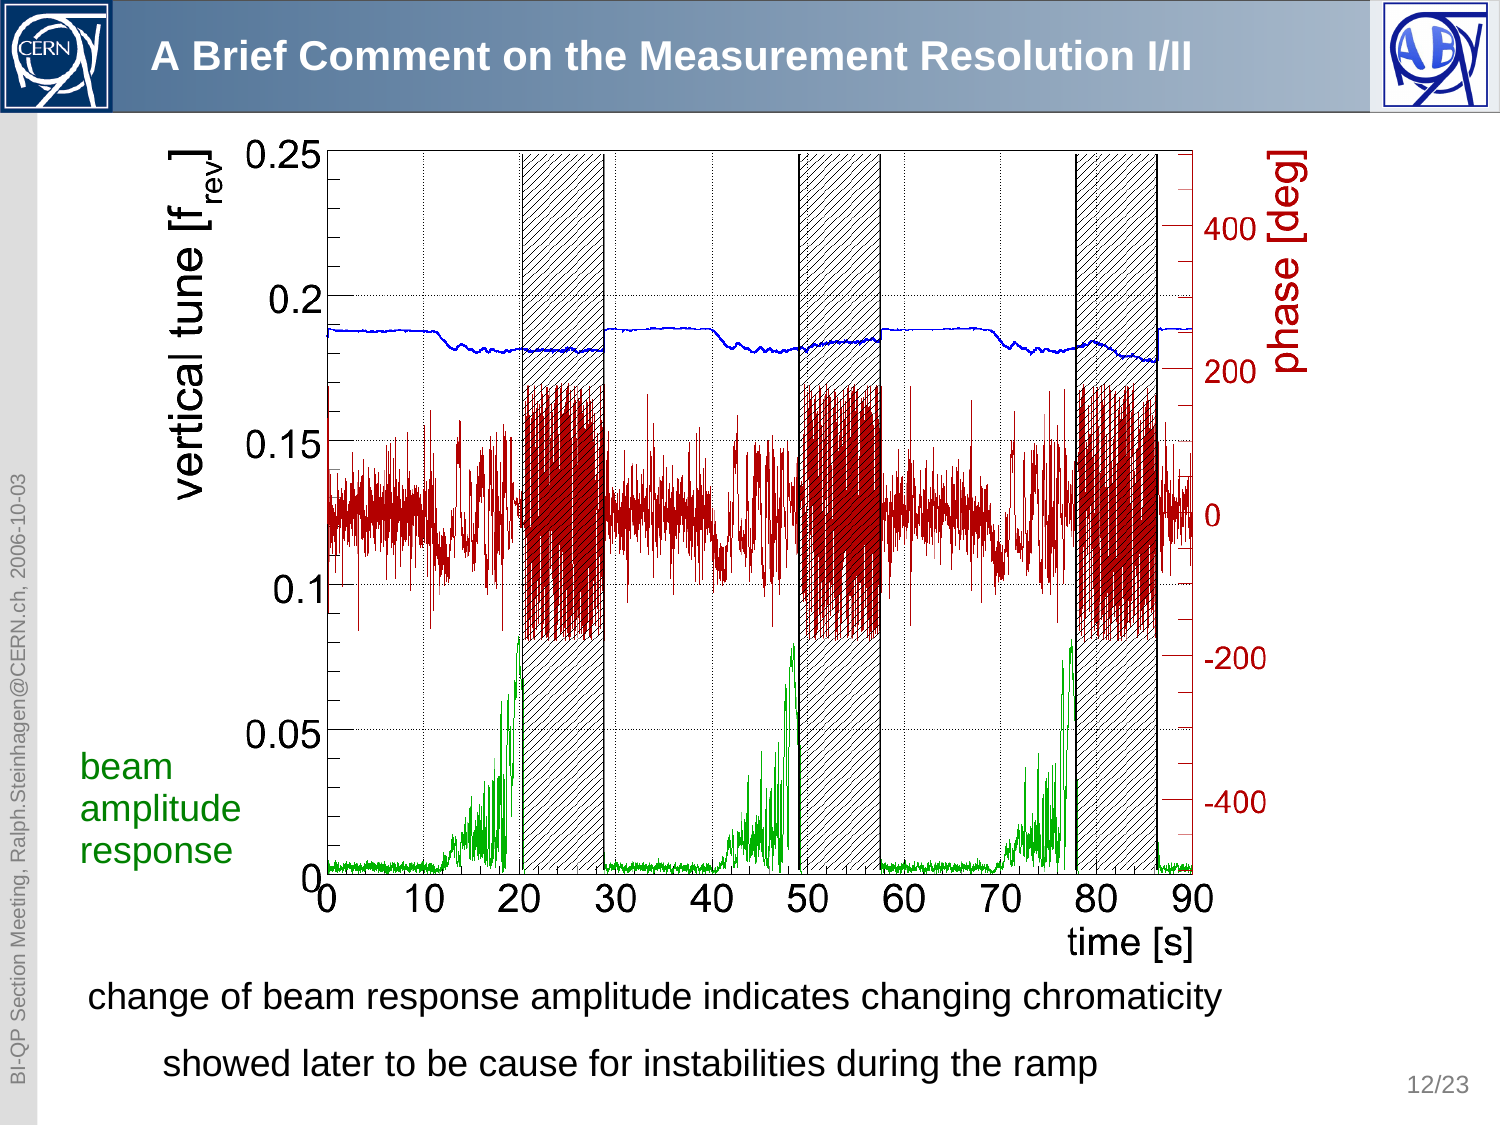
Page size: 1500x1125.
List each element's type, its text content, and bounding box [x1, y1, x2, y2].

list change of beam response amplitude indicates changing chromaticity showed later to be cause for instabilities during the ramp [87, 974, 1438, 1085]
text_box beam amplitude response [64, 738, 268, 879]
title A Brief Comment on the Measurement Resolution I/II [150, 0, 1201, 113]
picture [0, 0, 113, 113]
picture [1382, 1, 1489, 108]
picture [165, 133, 1319, 974]
